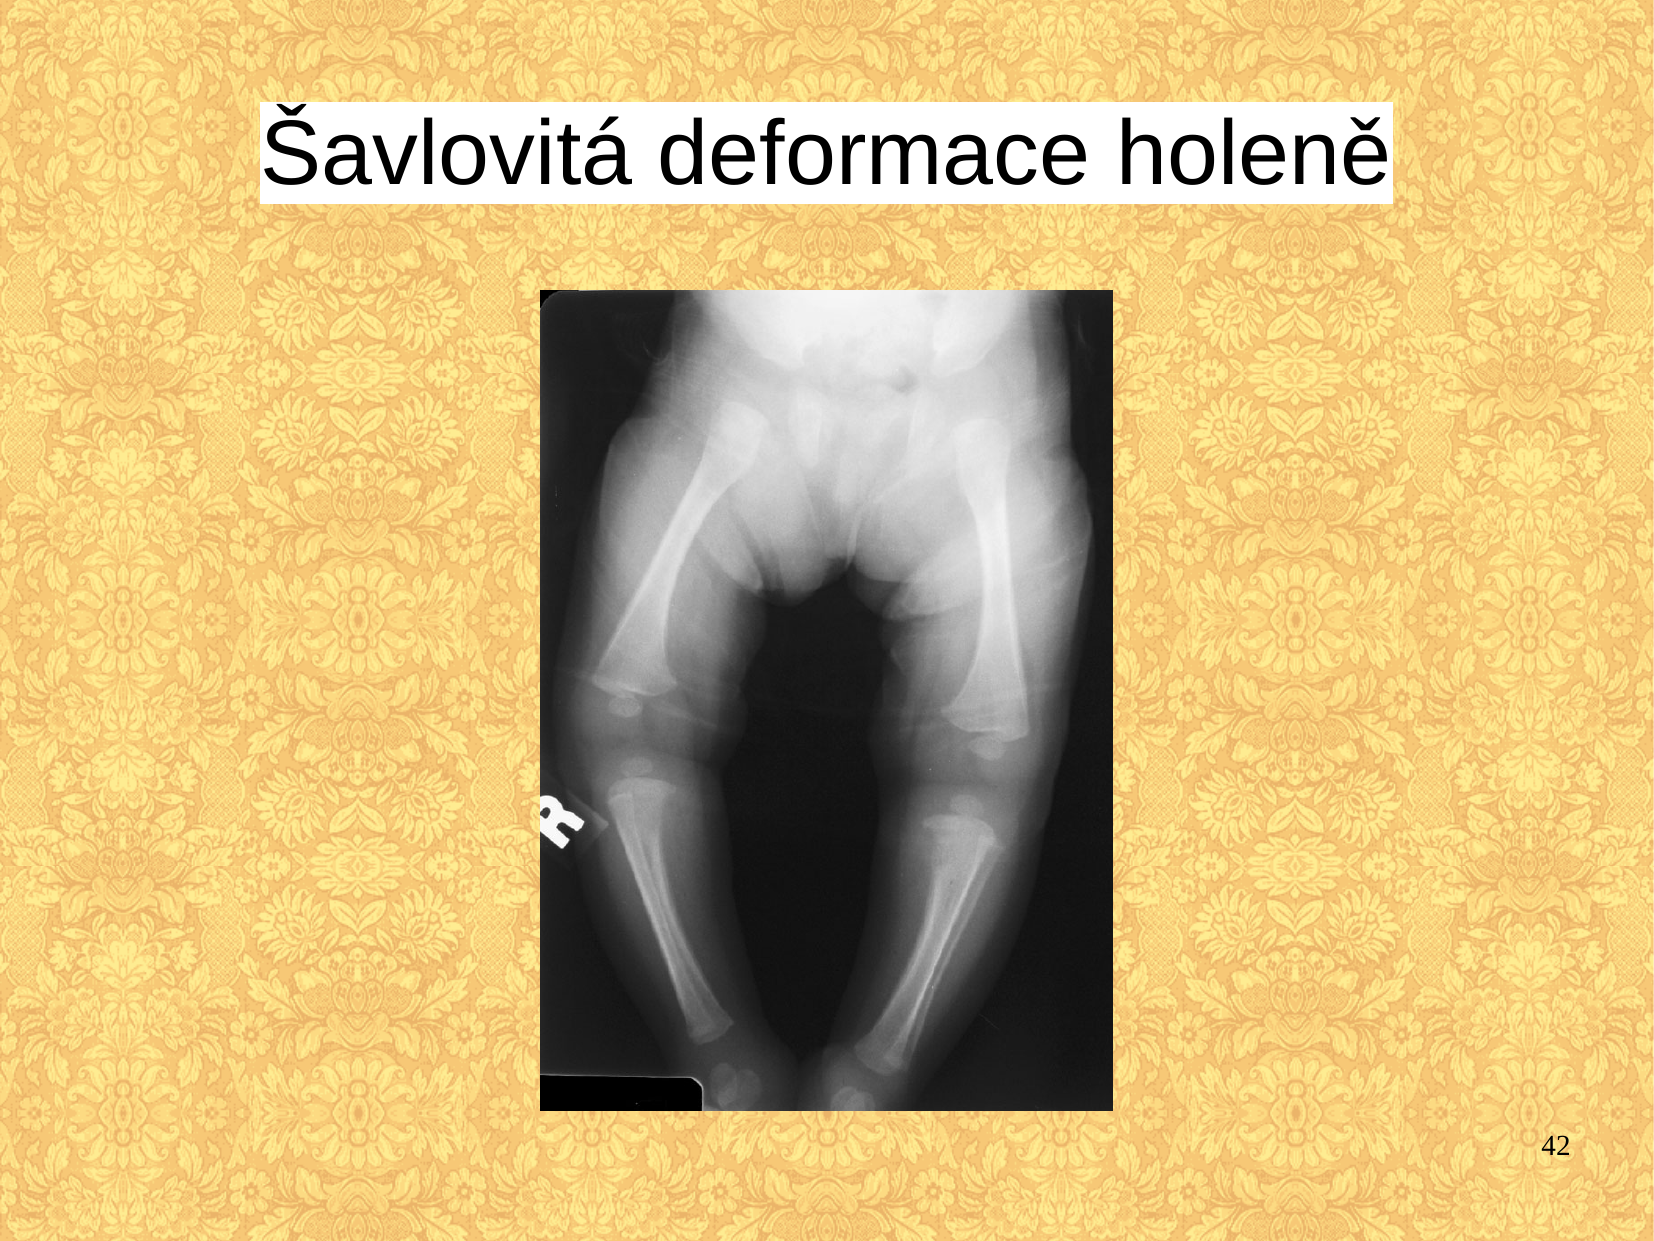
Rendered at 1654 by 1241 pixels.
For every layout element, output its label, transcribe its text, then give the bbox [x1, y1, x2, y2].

picture [0, 0, 1654, 1241]
title Šavlovitá deformace holeně [82, 49, 1571, 257]
